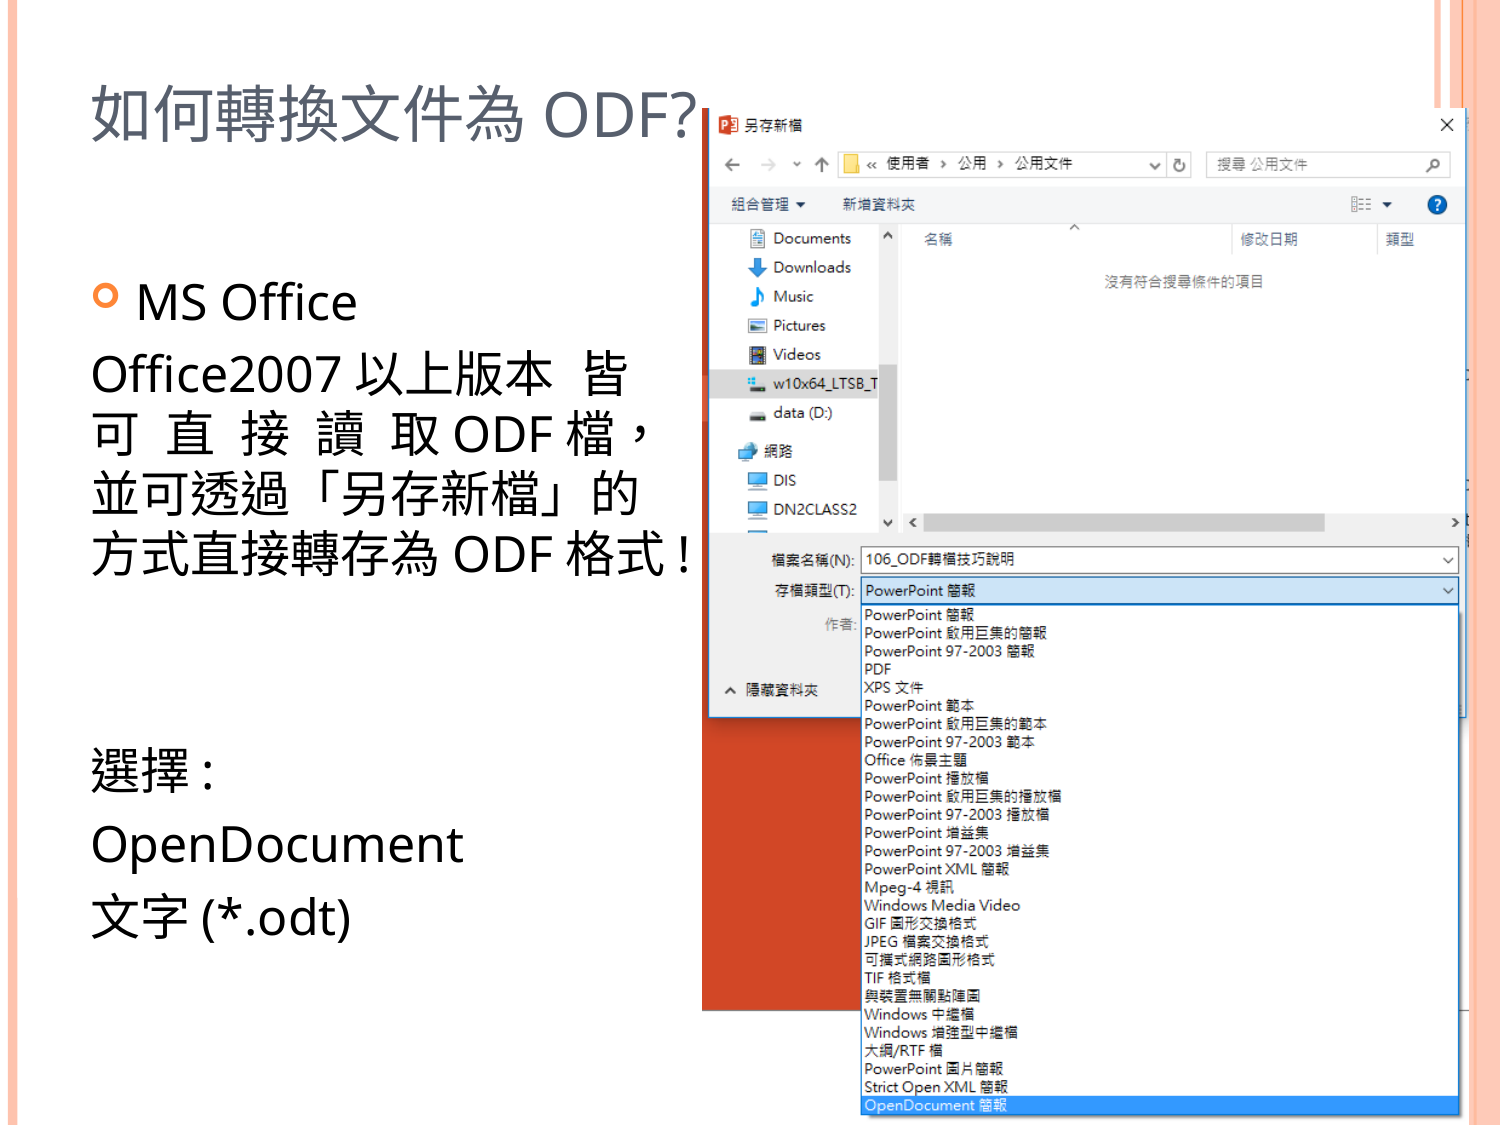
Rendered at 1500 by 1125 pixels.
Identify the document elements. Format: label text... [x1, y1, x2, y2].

list MS Office Office2007以上版本 皆 可 直 接 讀 取ODF檔，並可透過「另存新檔」的方式直接轉存為ODF格式! 選擇: OpenDocument 文字(*.odt) [75, 262, 702, 1062]
title 如何轉換文件為ODF? [75, 45, 1300, 233]
picture [702, 108, 1469, 1125]
